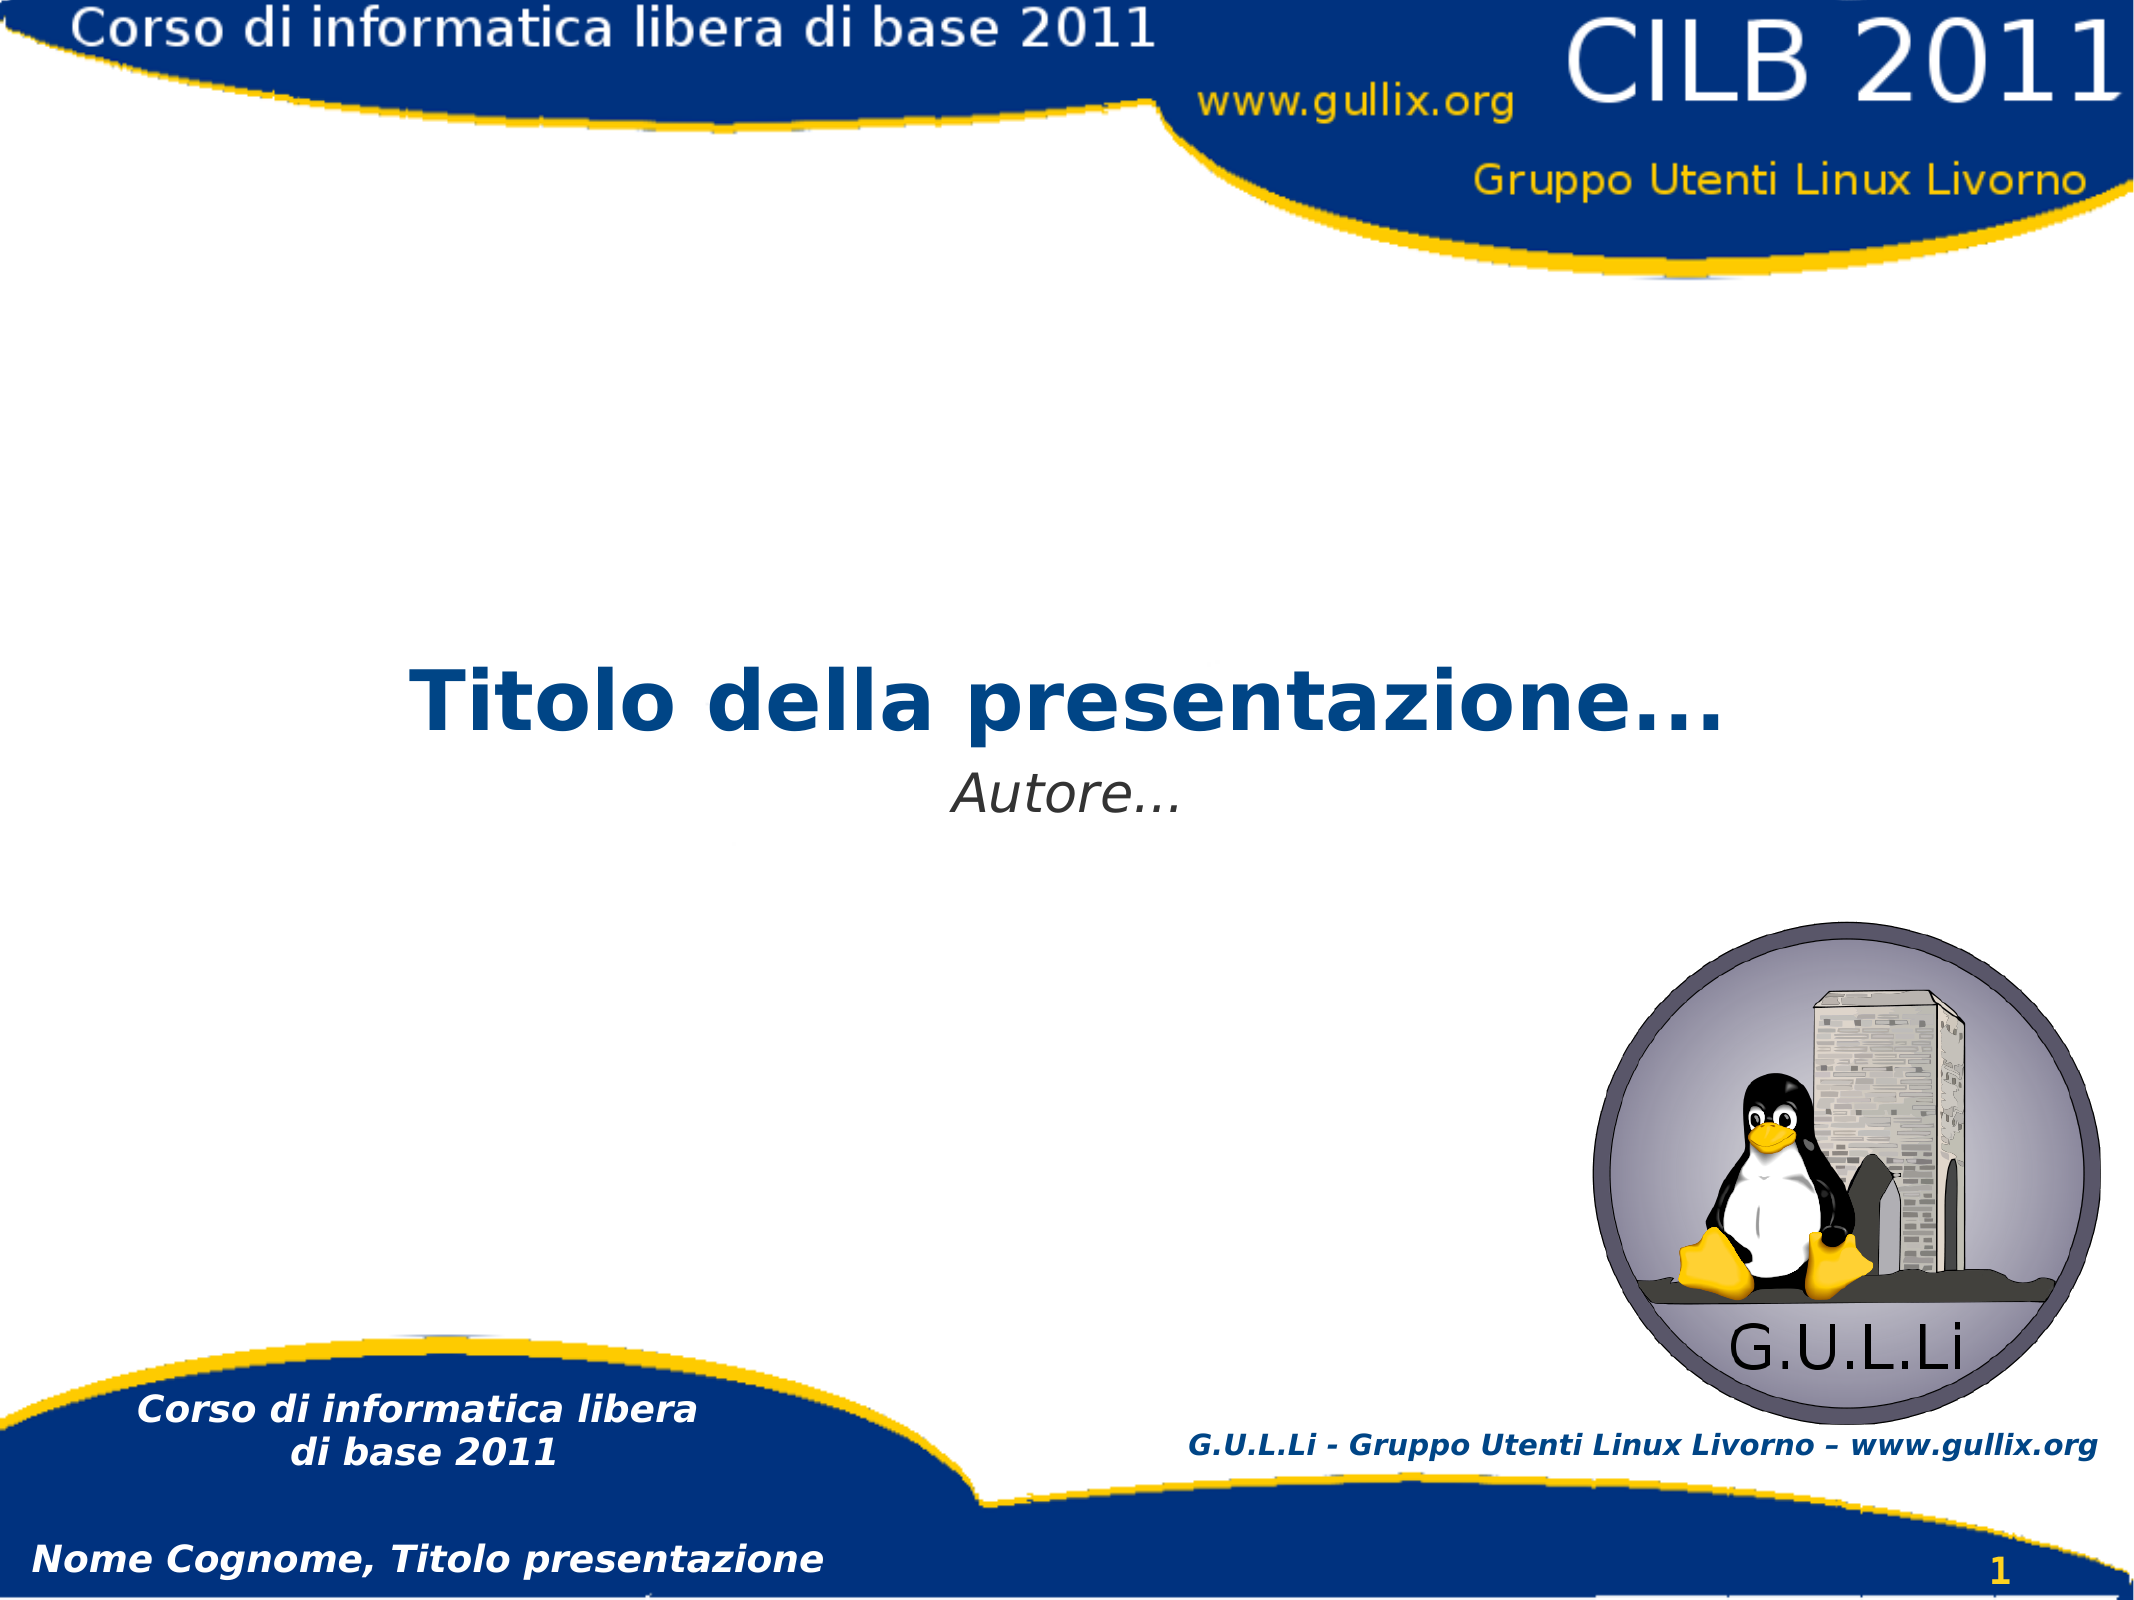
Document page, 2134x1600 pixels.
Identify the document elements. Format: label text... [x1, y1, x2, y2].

picture [0, 0, 2134, 1600]
text_box Titolo della presentazione... [112, 652, 2026, 751]
text_box Autore... [75, 761, 2063, 826]
